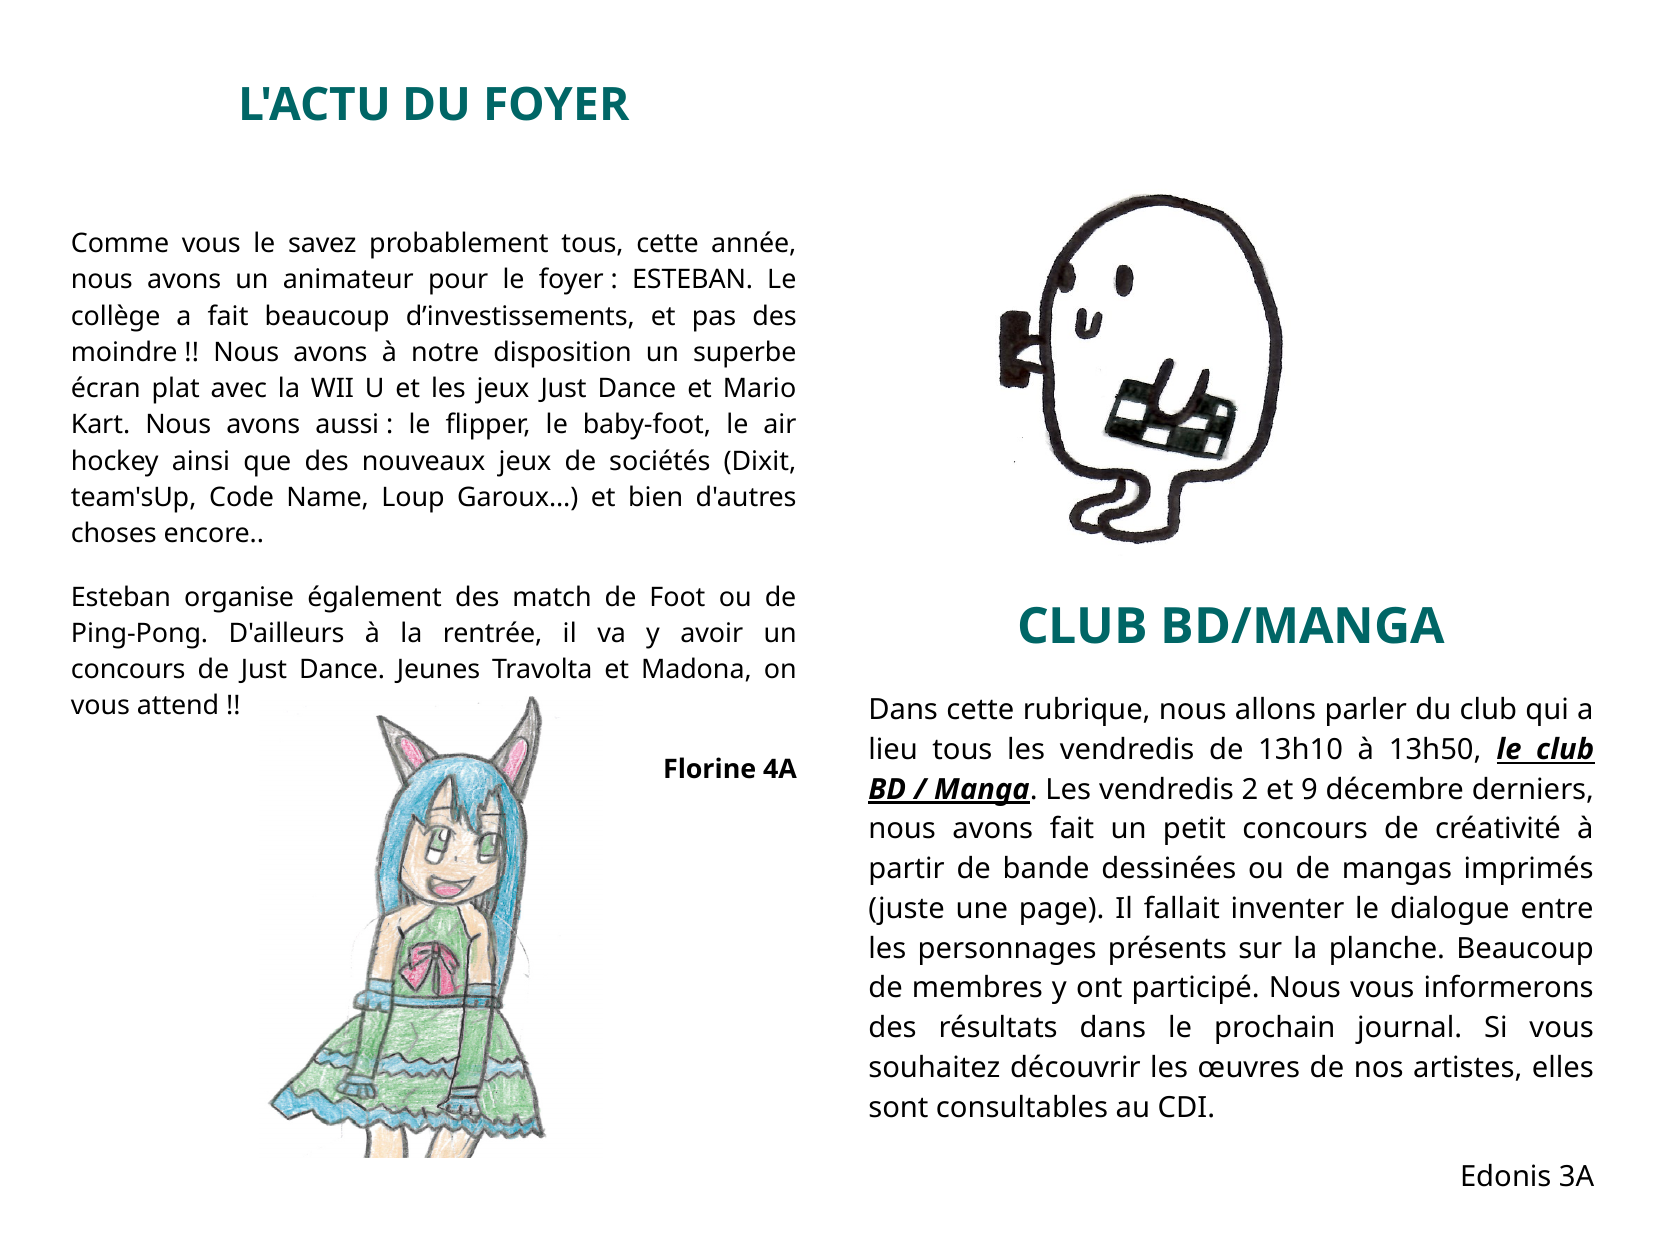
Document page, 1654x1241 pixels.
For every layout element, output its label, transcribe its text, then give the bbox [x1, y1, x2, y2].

picture [957, 182, 1312, 556]
list CLUB BD/MANGA Dans cette rubrique, nous allons parler du club qui a lieu tous les vendredis de 13h10 à 13h50, le club BD / Manga. Les vendredis 2 et 9 décembre derniers, nous avons fait un petit concours de créativité à partir de bande dessinées ou de mangas imprimés (juste une page). Il fallait inventer le dialogue entre les personnages présents sur la planche. Beaucoup de membres y ont participé. Nous vous informerons des résultats dans le prochain journal. Si vous souhaitez découvrir les œuvres de nos artistes, elles sont consultables au CDI. Edonis 3A [868, 590, 1595, 1216]
picture [259, 696, 603, 1158]
list L'ACTU DU FOYER Comme vous le savez probablement tous, cette année, nous avons un animateur pour le foyer : ESTEBAN. Le collège a fait beaucoup d’investissements, et pas des moindre !! Nous avons à notre disposition un superbe écran plat avec la WII U et les jeux Just Dance et Mario Kart. Nous avons aussi : le flipper, le baby-foot, le air hockey ainsi que des nouveaux jeux de sociétés (Dixit, team'sUp, Code Name, Loup Garoux…) et bien d'autres choses encore.. Esteban organise également des match de Foot ou de Ping-Pong. D'ailleurs à la rentrée, il va y avoir un concours de Just Dance. Jeunes Travolta et Madona, on vous attend !! Florine 4A [70, 70, 798, 791]
